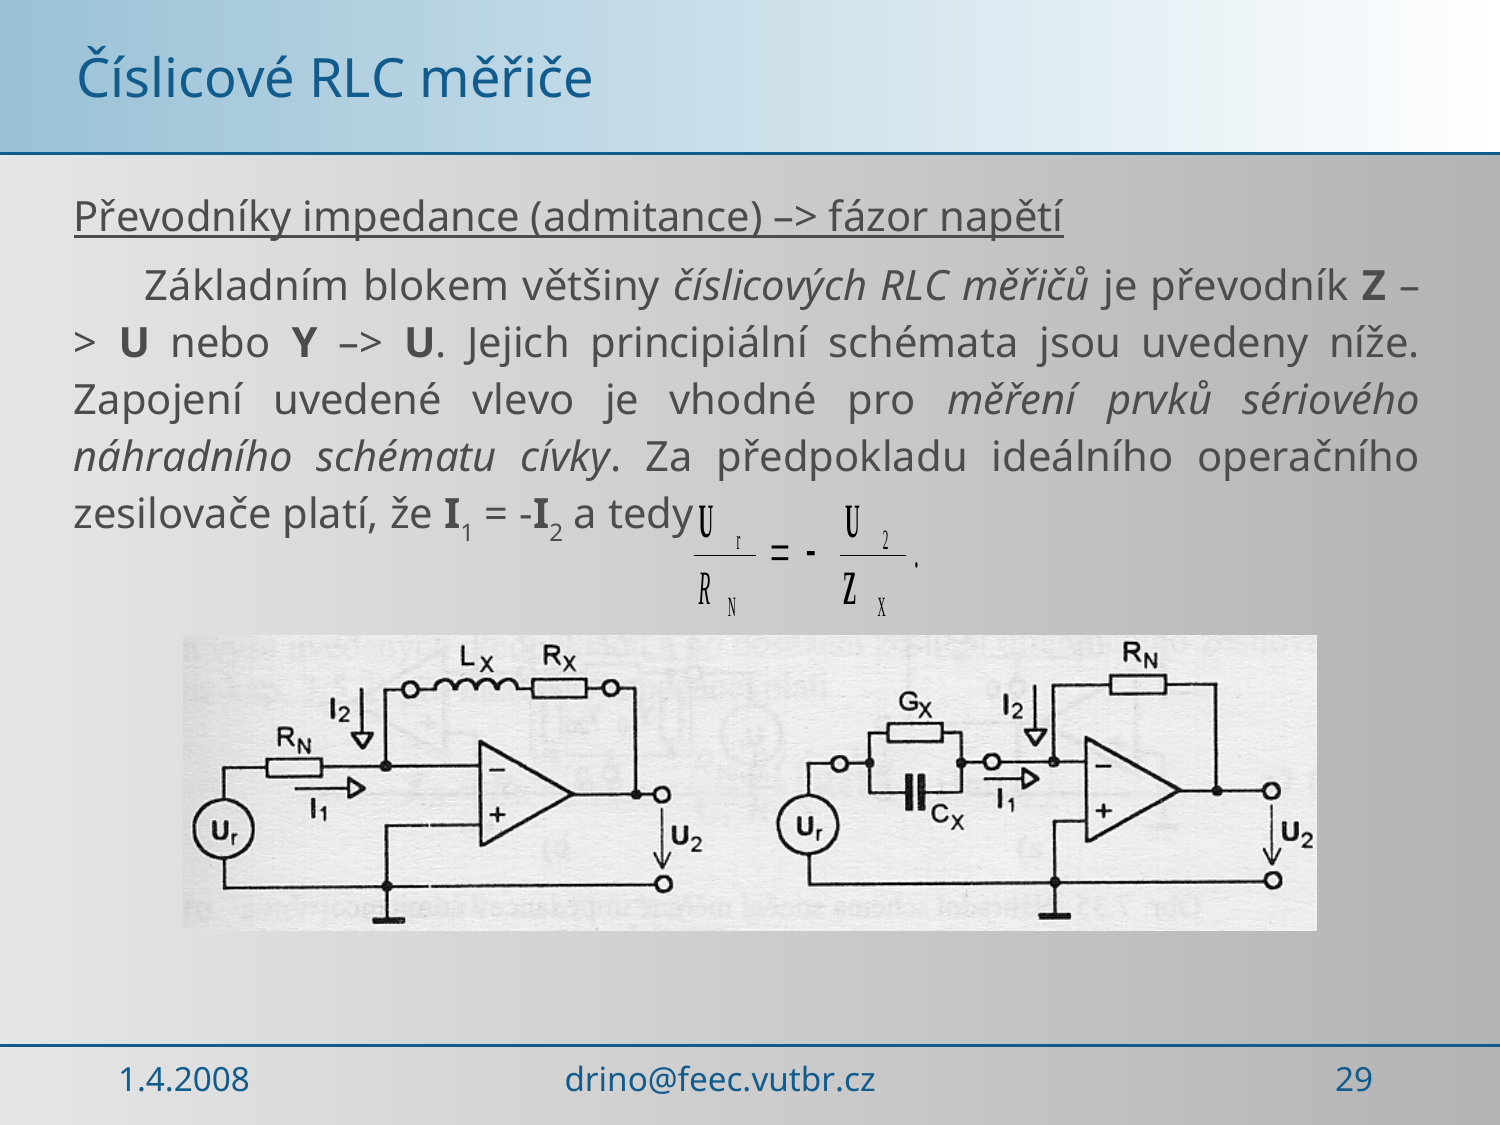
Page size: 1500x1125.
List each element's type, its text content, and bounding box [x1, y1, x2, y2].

picture [685, 491, 934, 628]
text_box 1.4.2008 [103, 1049, 432, 1125]
picture [183, 635, 1317, 931]
text_box drino@feec.vutbr.cz [454, 1049, 987, 1125]
text_box Převodníky impedance (admitance) –> fázor napětí Základním blokem většiny číslicových RLC měřičů je převodník Z –> U nebo Y –> U. Jejich principiální schémata jsou uvedeny níže. Zapojení uvedené vlevo je vhodné pro měření prvků sériového náhradního schématu cívky. Za předpokladu ideálního operačního zesilovače platí, že I1 = -I2 a tedy [59, 178, 1442, 557]
title Číslicové RLC měřiče [0, 0, 1500, 152]
text_box 17 [1075, 1049, 1388, 1125]
